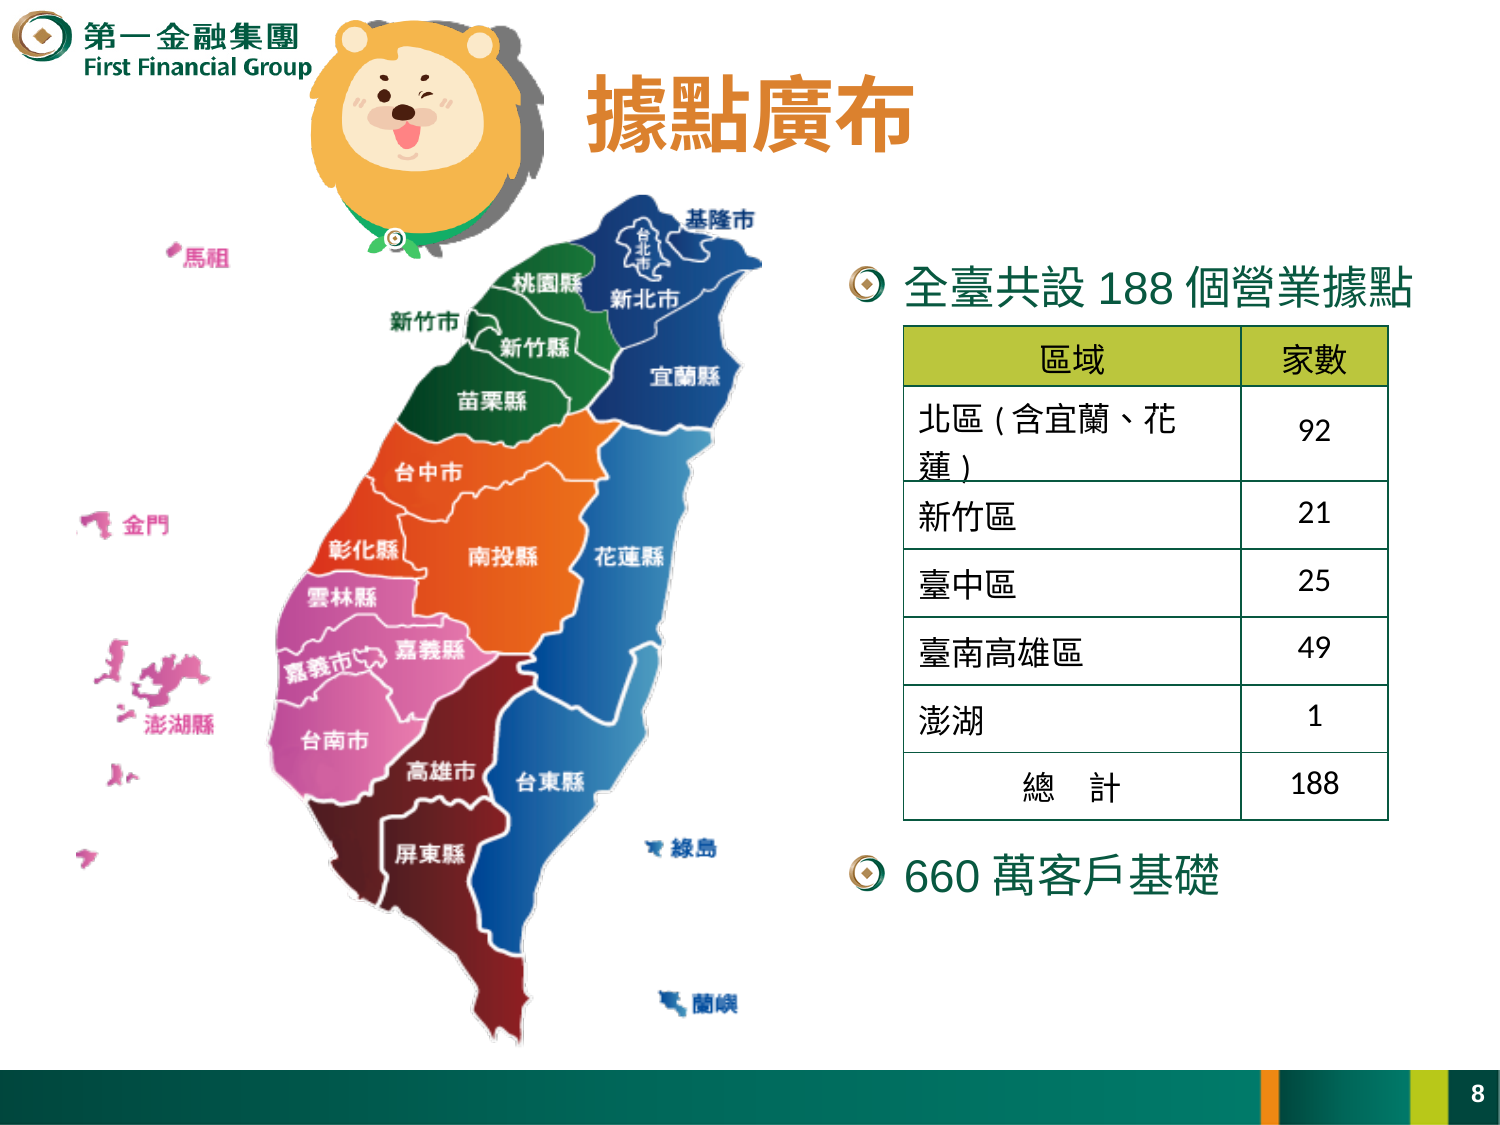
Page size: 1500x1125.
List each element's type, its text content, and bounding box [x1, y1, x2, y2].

table_cell 25 [1242, 550, 1387, 616]
table_header 區域 [904, 327, 1240, 385]
picture [847, 855, 887, 894]
title 據點廣布 [521, 54, 1427, 258]
table_header 家數 [1242, 327, 1387, 385]
table_cell 21 [1242, 482, 1387, 548]
table_cell 澎湖 [904, 686, 1240, 752]
table_cell 總 計 [904, 753, 1240, 819]
table_cell 新竹區 [904, 482, 1240, 548]
table_cell 92 [1242, 387, 1387, 480]
picture [847, 266, 887, 306]
table_cell 臺南高雄區 [904, 618, 1240, 684]
table_cell 北區(含宜蘭、花蓮) [904, 387, 1240, 480]
text_box <編號> [1149, 1070, 1500, 1125]
title 據點廣布 [76, 54, 309, 181]
table_cell 49 [1242, 618, 1387, 684]
text_box 全臺共設188個營業據點 660萬客戶基礎 [832, 243, 1447, 910]
picture [0, 1070, 1149, 1125]
picture [11, 8, 762, 1062]
table_cell 臺中區 [904, 550, 1240, 616]
table_cell 188 [1242, 753, 1387, 819]
table_cell 1 [1242, 686, 1387, 752]
